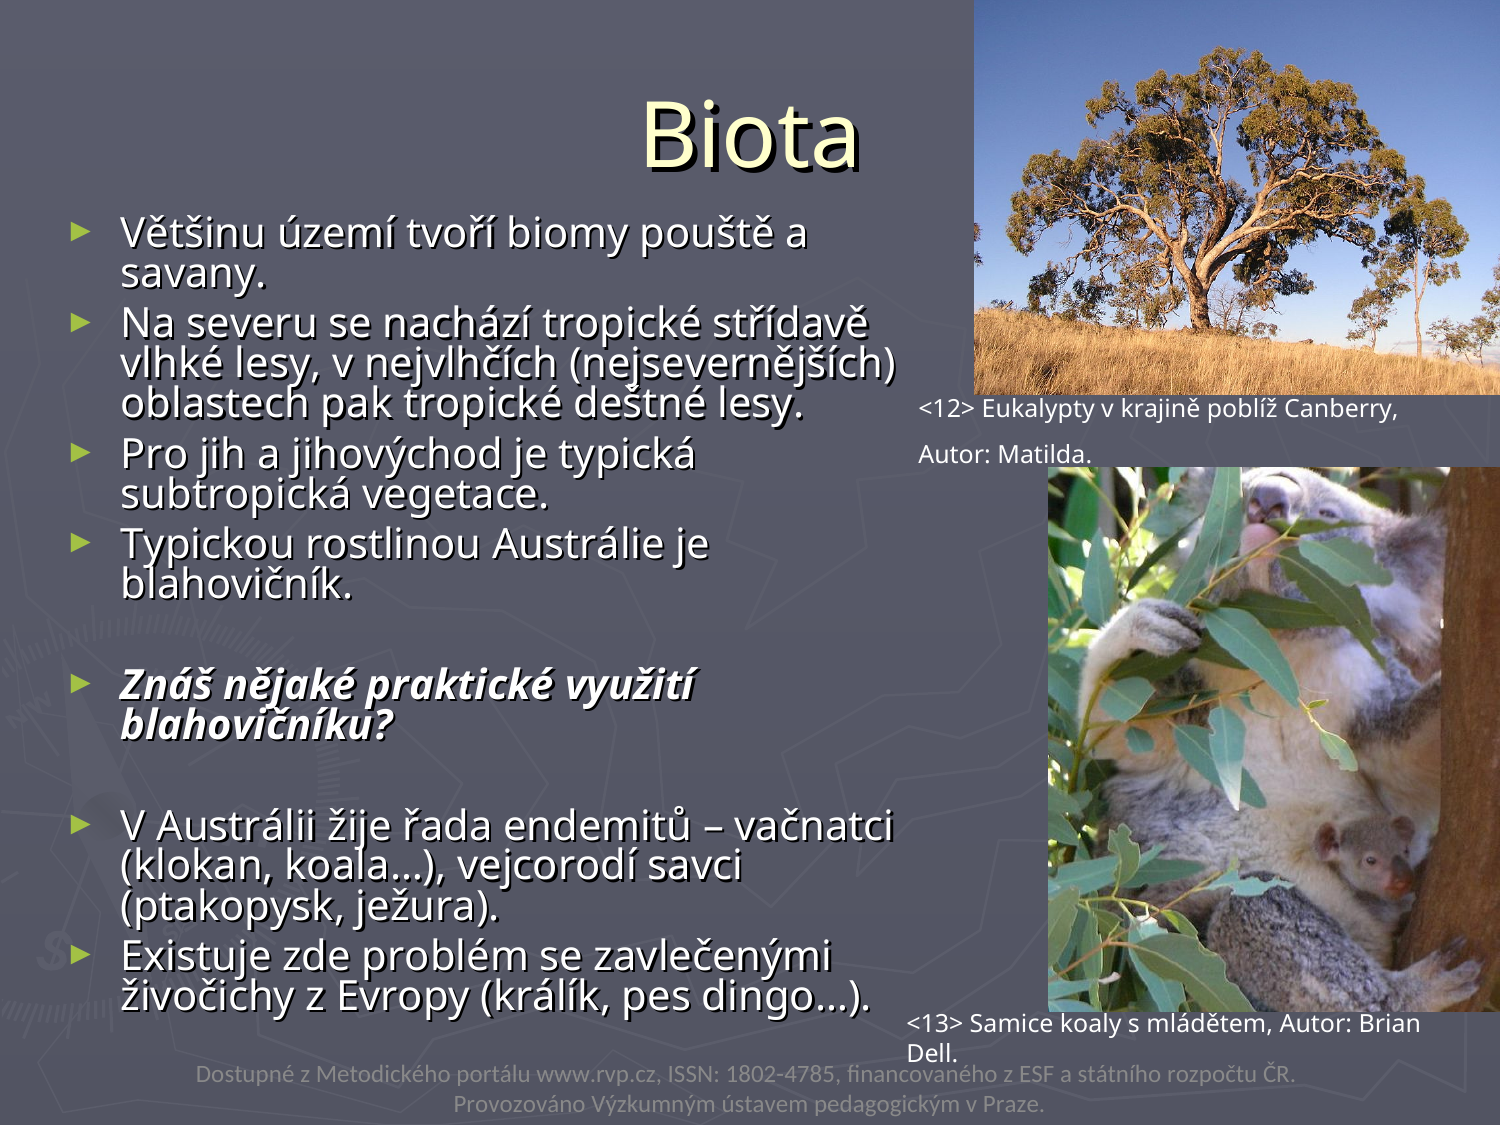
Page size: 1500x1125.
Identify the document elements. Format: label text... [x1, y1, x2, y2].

picture [974, 0, 1500, 385]
title Biota [49, 37, 974, 225]
text_box <13> Samice koaly s mládětem, Autor: Brian Dell. [891, 999, 1477, 1075]
list Většinu území tvoří biomy pouště a savany. Na severu se nachází tropické střídavě vlhké lesy, v nejvlhčích (nejsevernějších) oblastech pak tropické deštné lesy. Pro jih a jihovýchod je typická subtropická vegetace. Typickou rostlinou Austrálie je blahovičník. Znáš nějaké praktické využití blahovičníku? V Austrálii žije řada endemitů – vačnatci (klokan, koala…), vejcorodí savci (ptakopysk, ježura). Existuje zde problém se zavlečenými živočichy z Evropy (králík, pes dingo…). [49, 208, 939, 1047]
text_box <12> Eukalypty v krajině poblíž Canberry, Autor: Matilda. [903, 385, 1500, 477]
picture [1048, 467, 1500, 1012]
text_box Dostupné z Metodického portálu www.rvp.cz, ISSN: 1802-4785, financovaného z ESF a státního rozpočtu ČR. Provozováno Výzkumným ústavem pedagogickým v Praze. [0, 1049, 1500, 1125]
